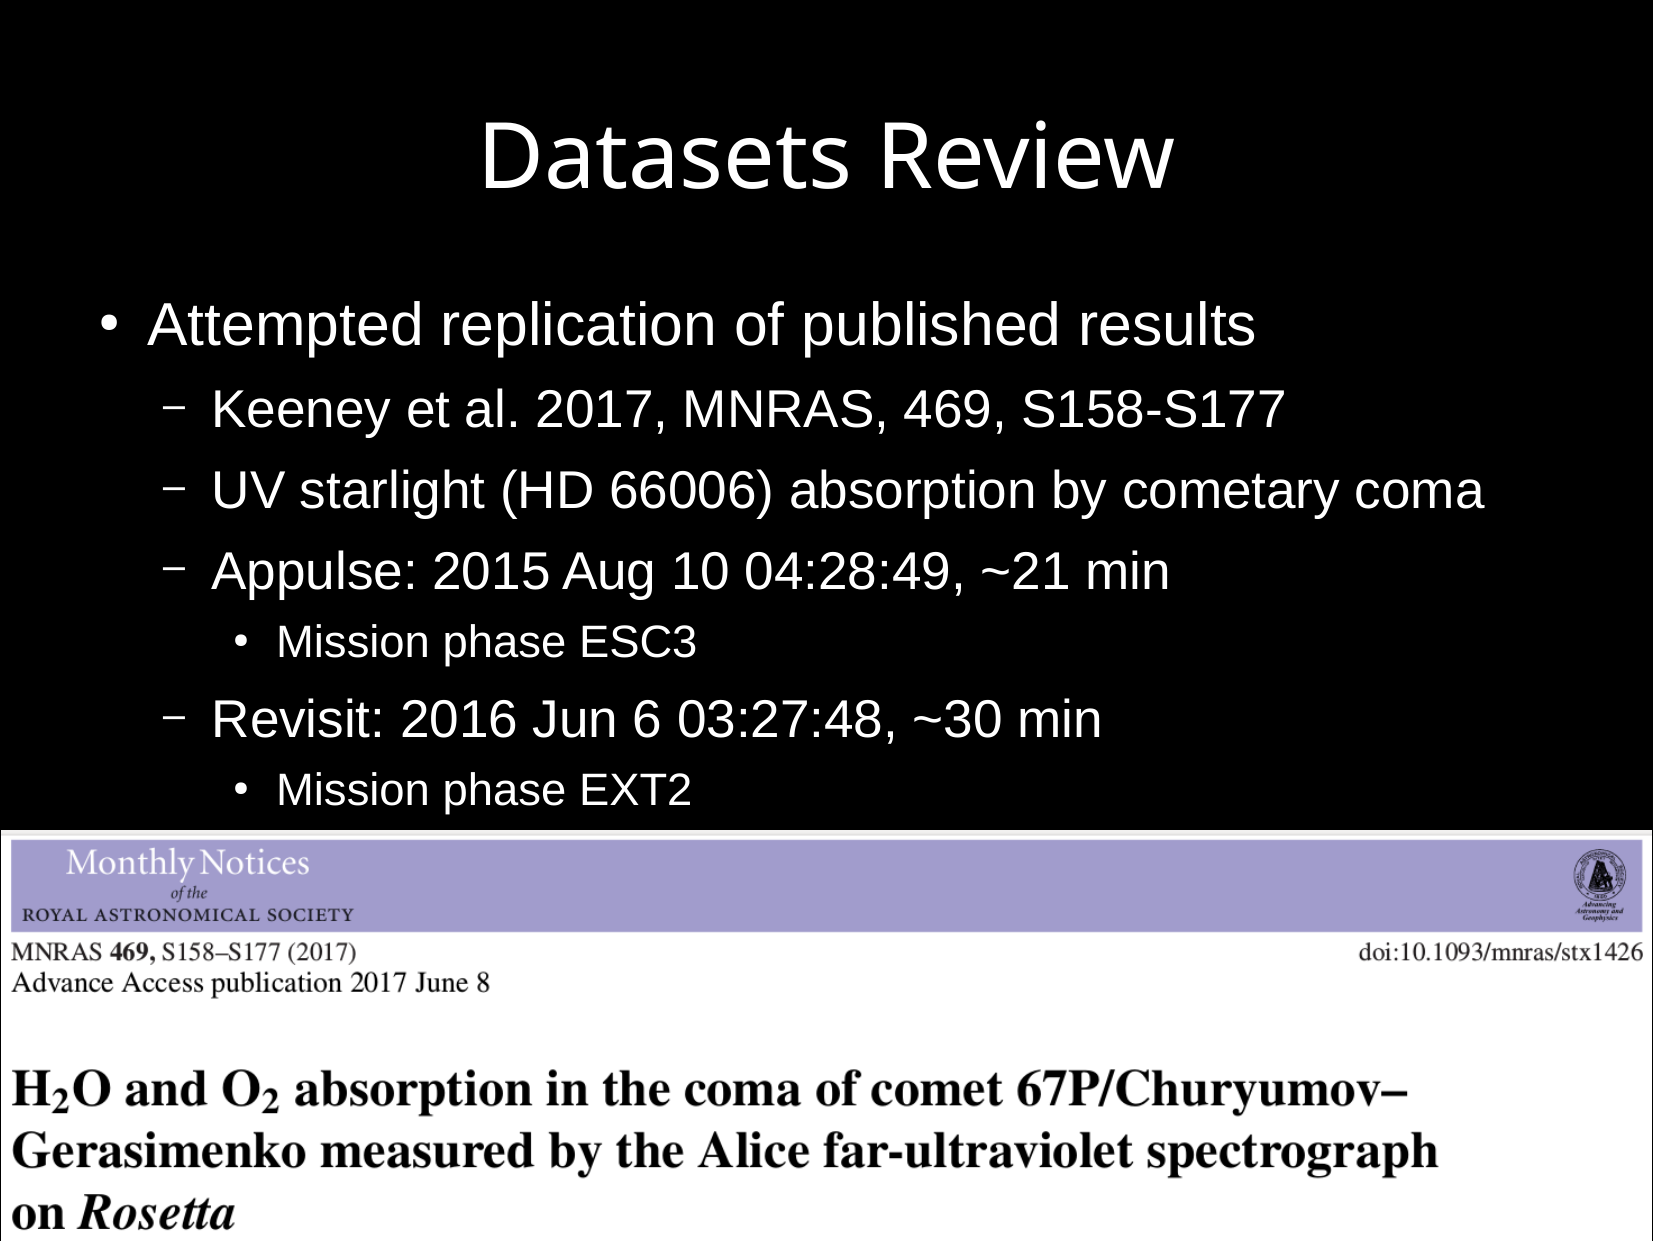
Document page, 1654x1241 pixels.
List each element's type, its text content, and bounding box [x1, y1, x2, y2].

picture [1, 830, 1652, 1241]
list Attempted replication of published results Keeney et al. 2017, MNRAS, 469, S158-S177 UV starlight (HD 66006) absorption by cometary coma Appulse: 2015 Aug 10 04:28:49, ~21 min Mission phase ESC3 Revisit: 2016 Jun 6 03:27:48, ~30 min Mission phase EXT2 [82, 290, 1571, 826]
title Datasets Review [82, 49, 1571, 257]
